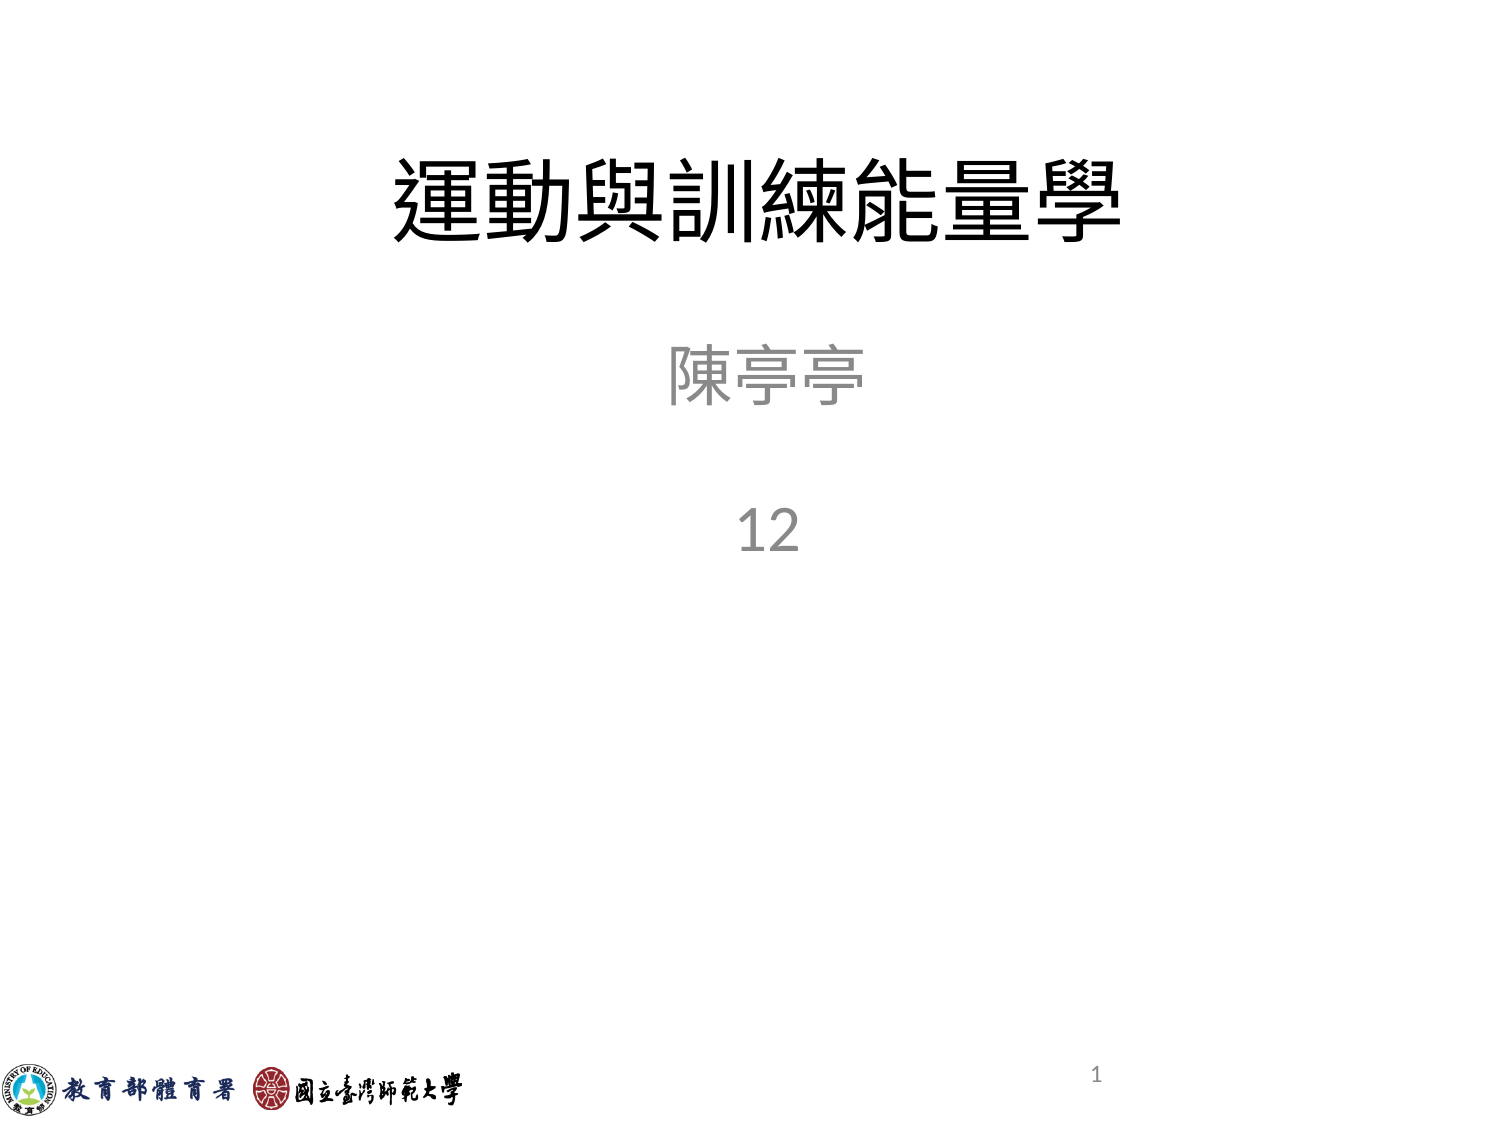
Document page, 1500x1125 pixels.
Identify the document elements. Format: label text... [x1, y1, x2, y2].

subtitle 陳亭亭 [242, 326, 1293, 433]
picture [253, 1067, 462, 1110]
picture [0, 1051, 243, 1125]
text_box [1074, 1042, 1426, 1103]
text_box 12 [242, 477, 1293, 584]
title 運動與訓練能量學 [121, 78, 1397, 320]
